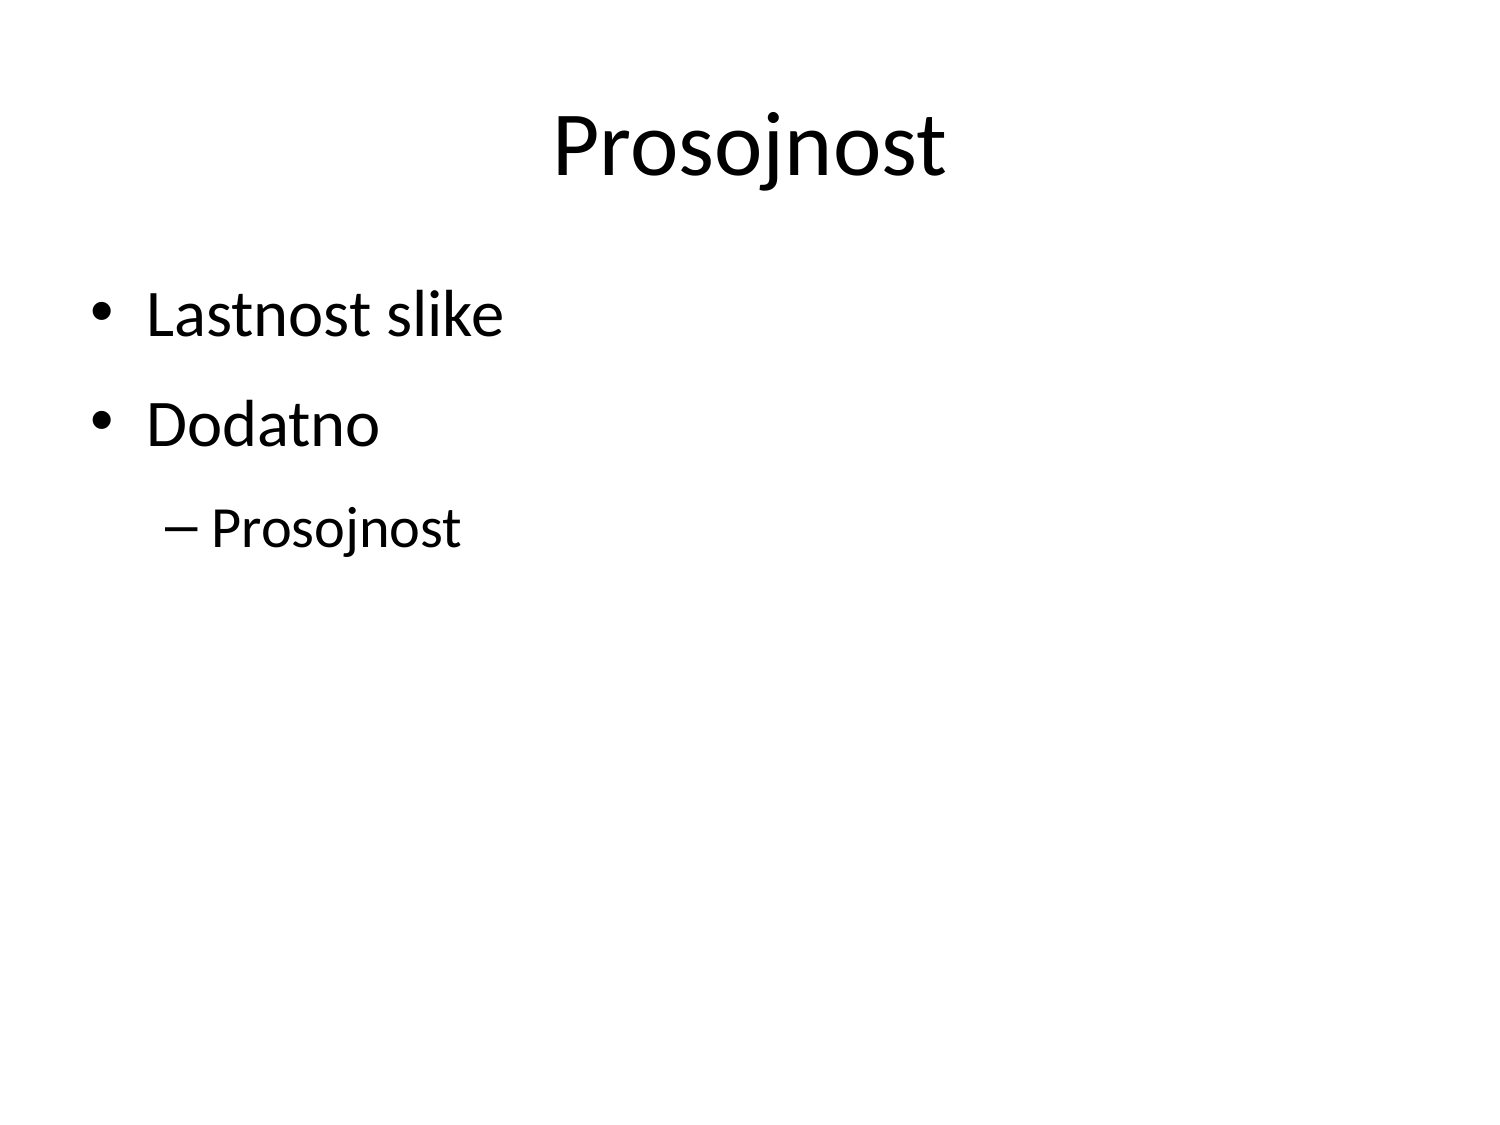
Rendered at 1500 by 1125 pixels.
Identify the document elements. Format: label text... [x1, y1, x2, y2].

title Prosojnost [75, 45, 1425, 233]
list Lastnost slike Dodatno Prosojnost [75, 262, 1425, 1005]
